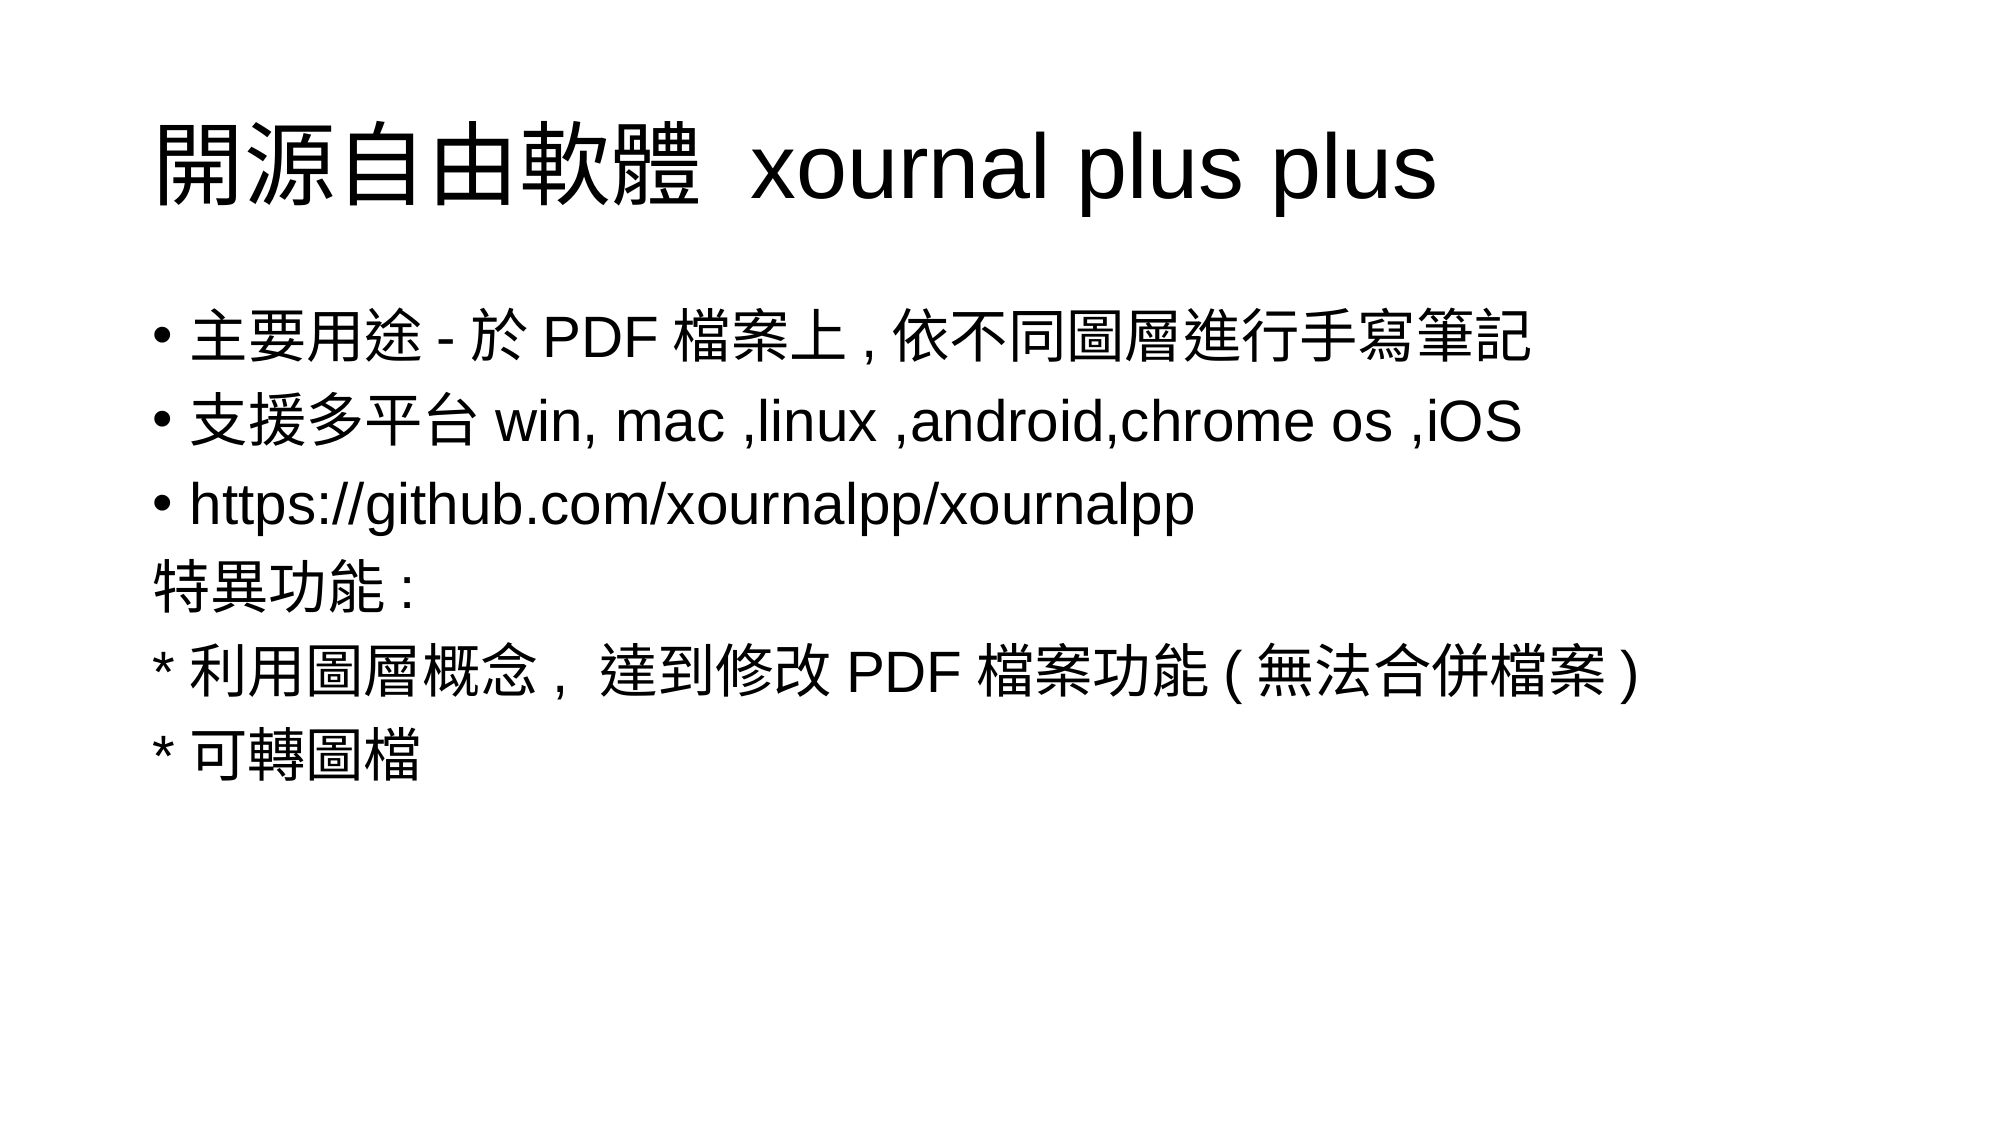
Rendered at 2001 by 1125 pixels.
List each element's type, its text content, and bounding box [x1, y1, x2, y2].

list 主要用途-於PDF檔案上,依不同圖層進行手寫筆記 支援多平台win, mac ,linux ,android,chrome os ,iOS https://github.com/xournalpp/xournalpp 特異功能: *利用圖層概念, 達到修改PDF檔案功能(無法合併檔案) *可轉圖檔 [137, 299, 1863, 1014]
title 開源自由軟體 xournal plus plus [137, 59, 1863, 278]
